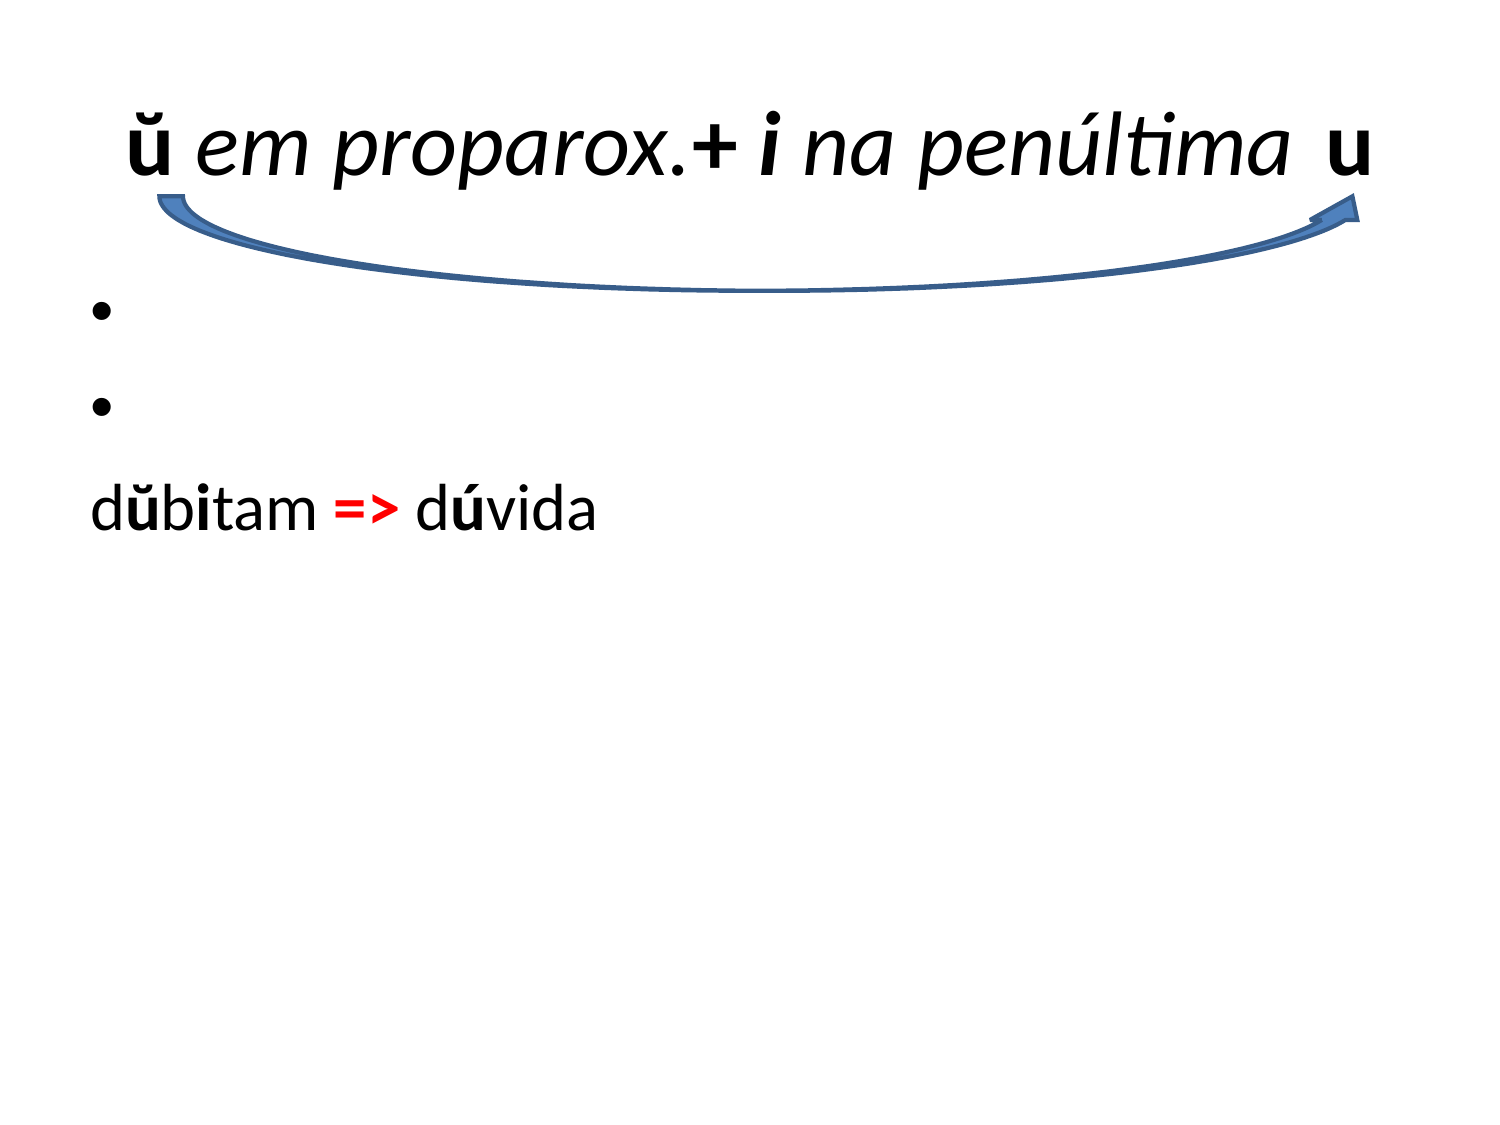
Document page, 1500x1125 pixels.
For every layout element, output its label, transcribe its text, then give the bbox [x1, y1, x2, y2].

list dŭbitam => dúvida [356, 262, 1168, 290]
title ŭ em proparox.+ i na penúltima u [75, 45, 1426, 233]
text_box [159, 196, 1358, 291]
list dŭbitam => dúvida [75, 262, 1426, 1005]
